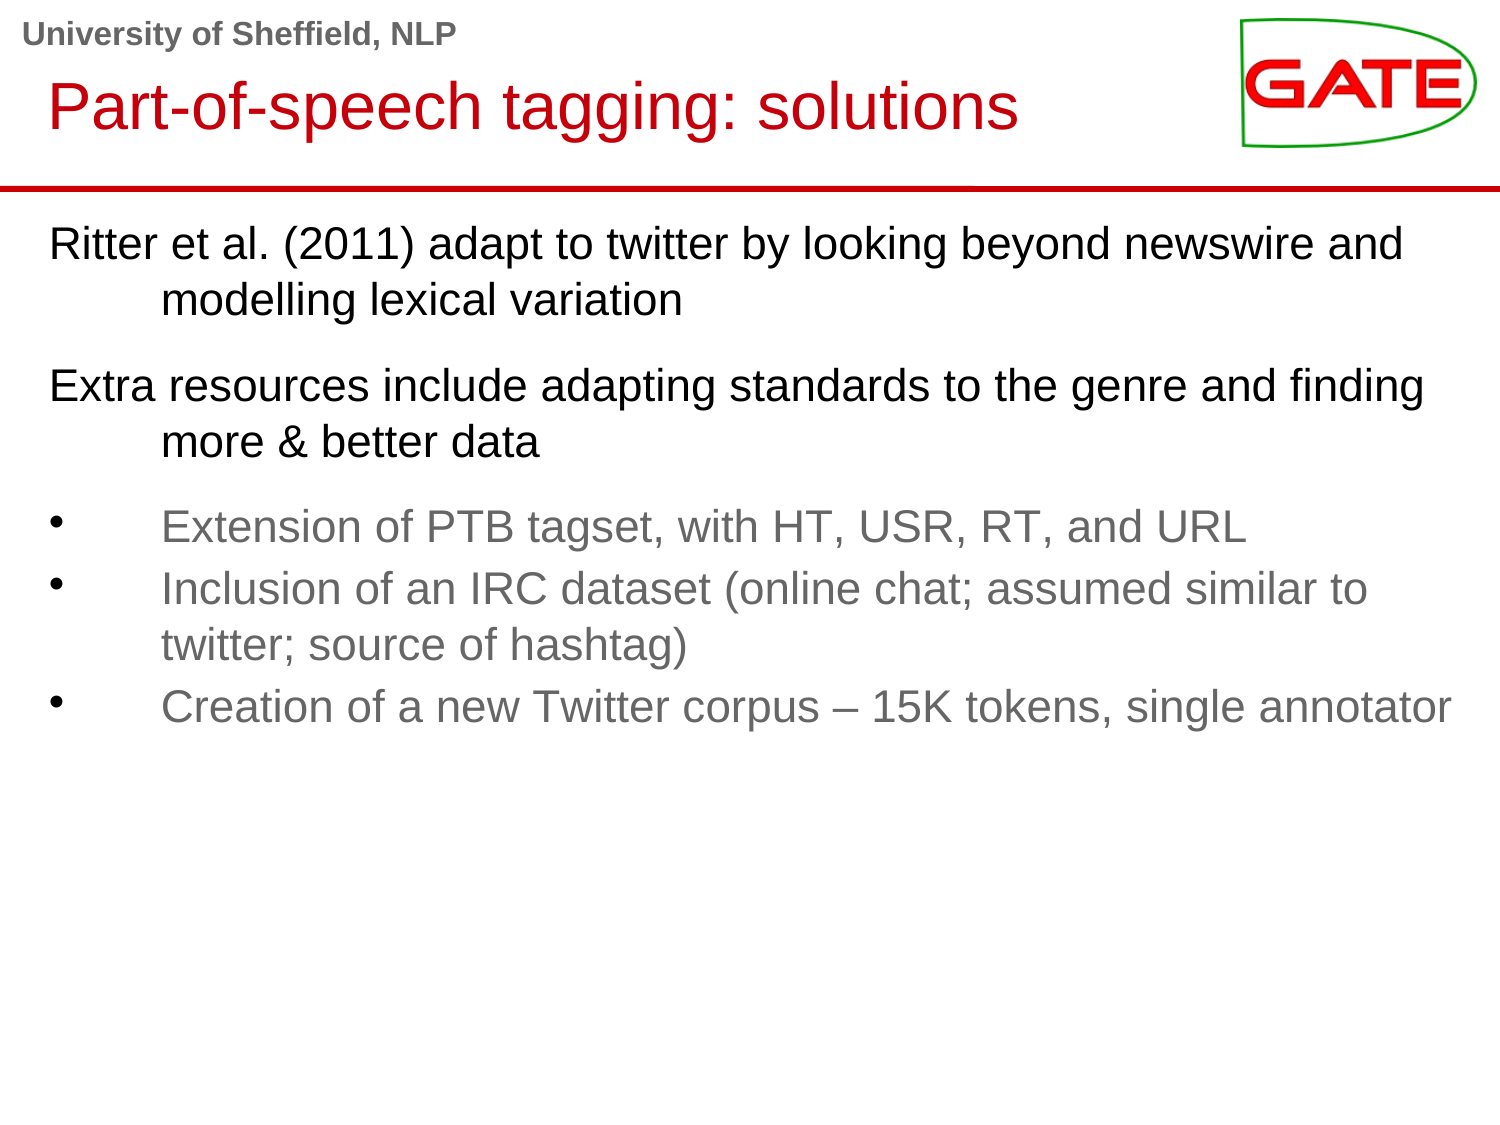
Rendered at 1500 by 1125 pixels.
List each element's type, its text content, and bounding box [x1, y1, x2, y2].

text_box Ritter et al. (2011) adapt to twitter by looking beyond newswire and modelling lexical variation Extra resources include adapting standards to the genre and finding more & better data Extension of PTB tagset, with HT, USR, RT, and URL Inclusion of an IRC dataset (online chat; assumed similar to twitter; source of hashtag) Creation of a new Twitter corpus – 15K tokens, single annotator [47, 212, 1500, 1064]
picture [1240, 18, 1477, 148]
text_box Part-of-speech tagging: solutions [47, 47, 1267, 168]
